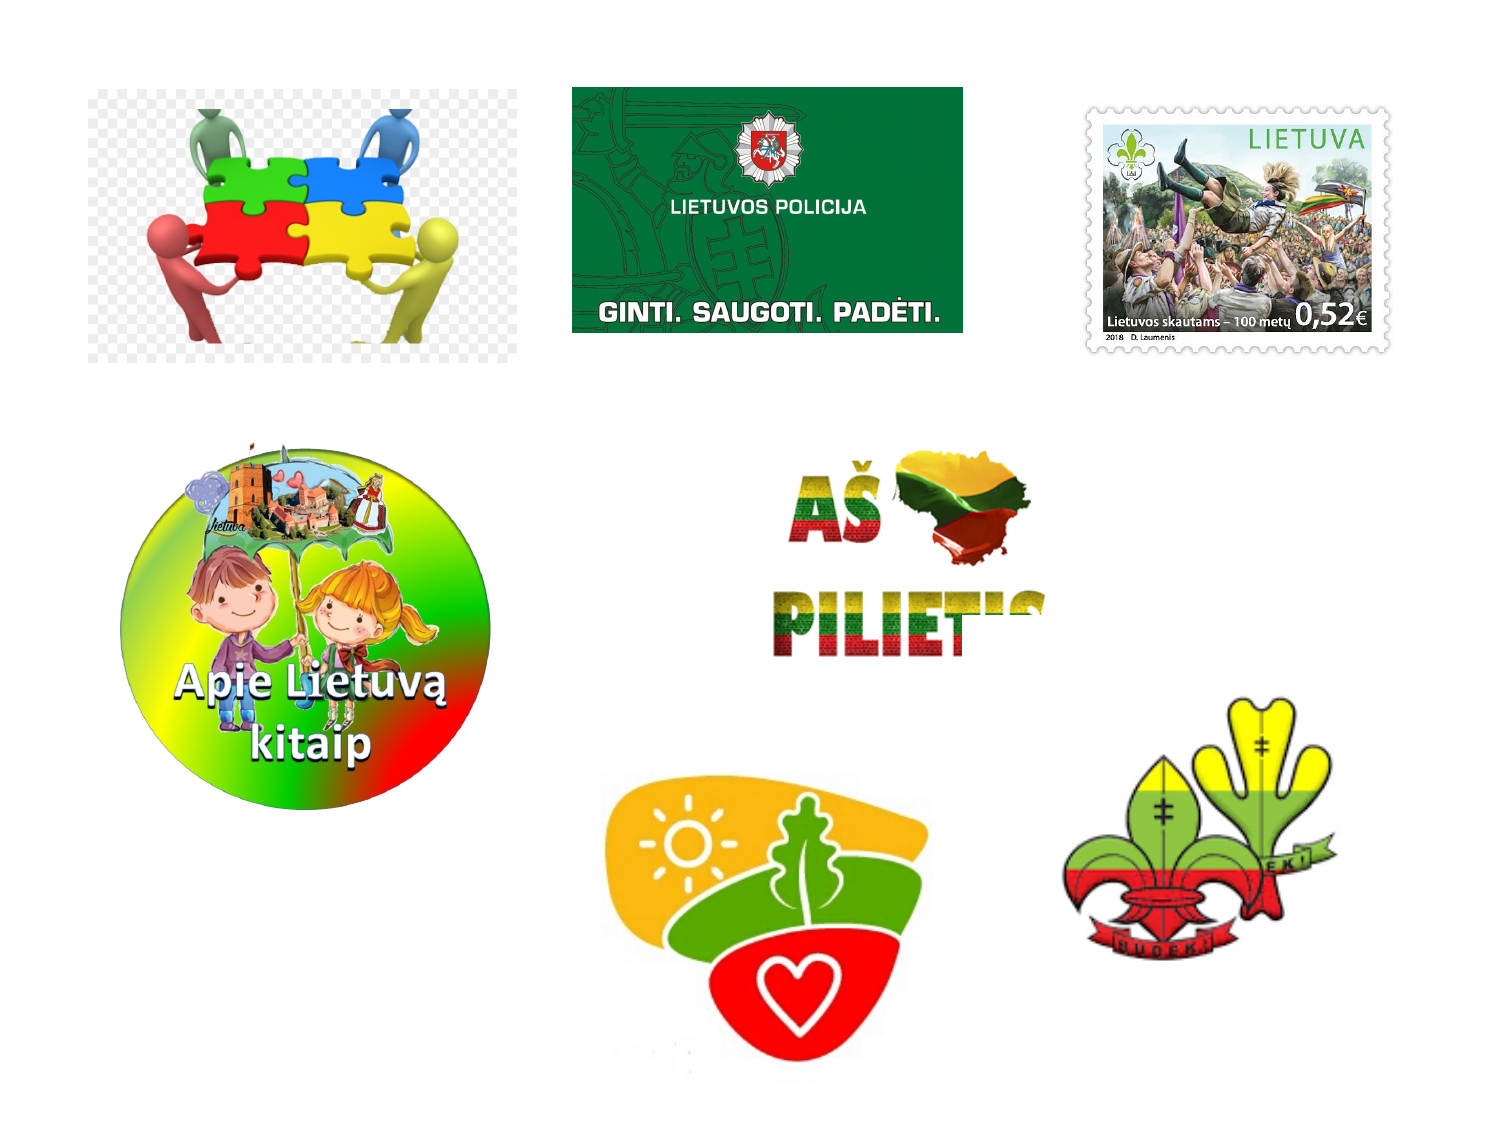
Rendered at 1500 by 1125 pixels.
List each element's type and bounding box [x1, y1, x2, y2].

picture [1068, 90, 1407, 371]
picture [530, 429, 1436, 1090]
picture [88, 90, 517, 363]
picture [101, 432, 503, 820]
picture [572, 87, 963, 333]
